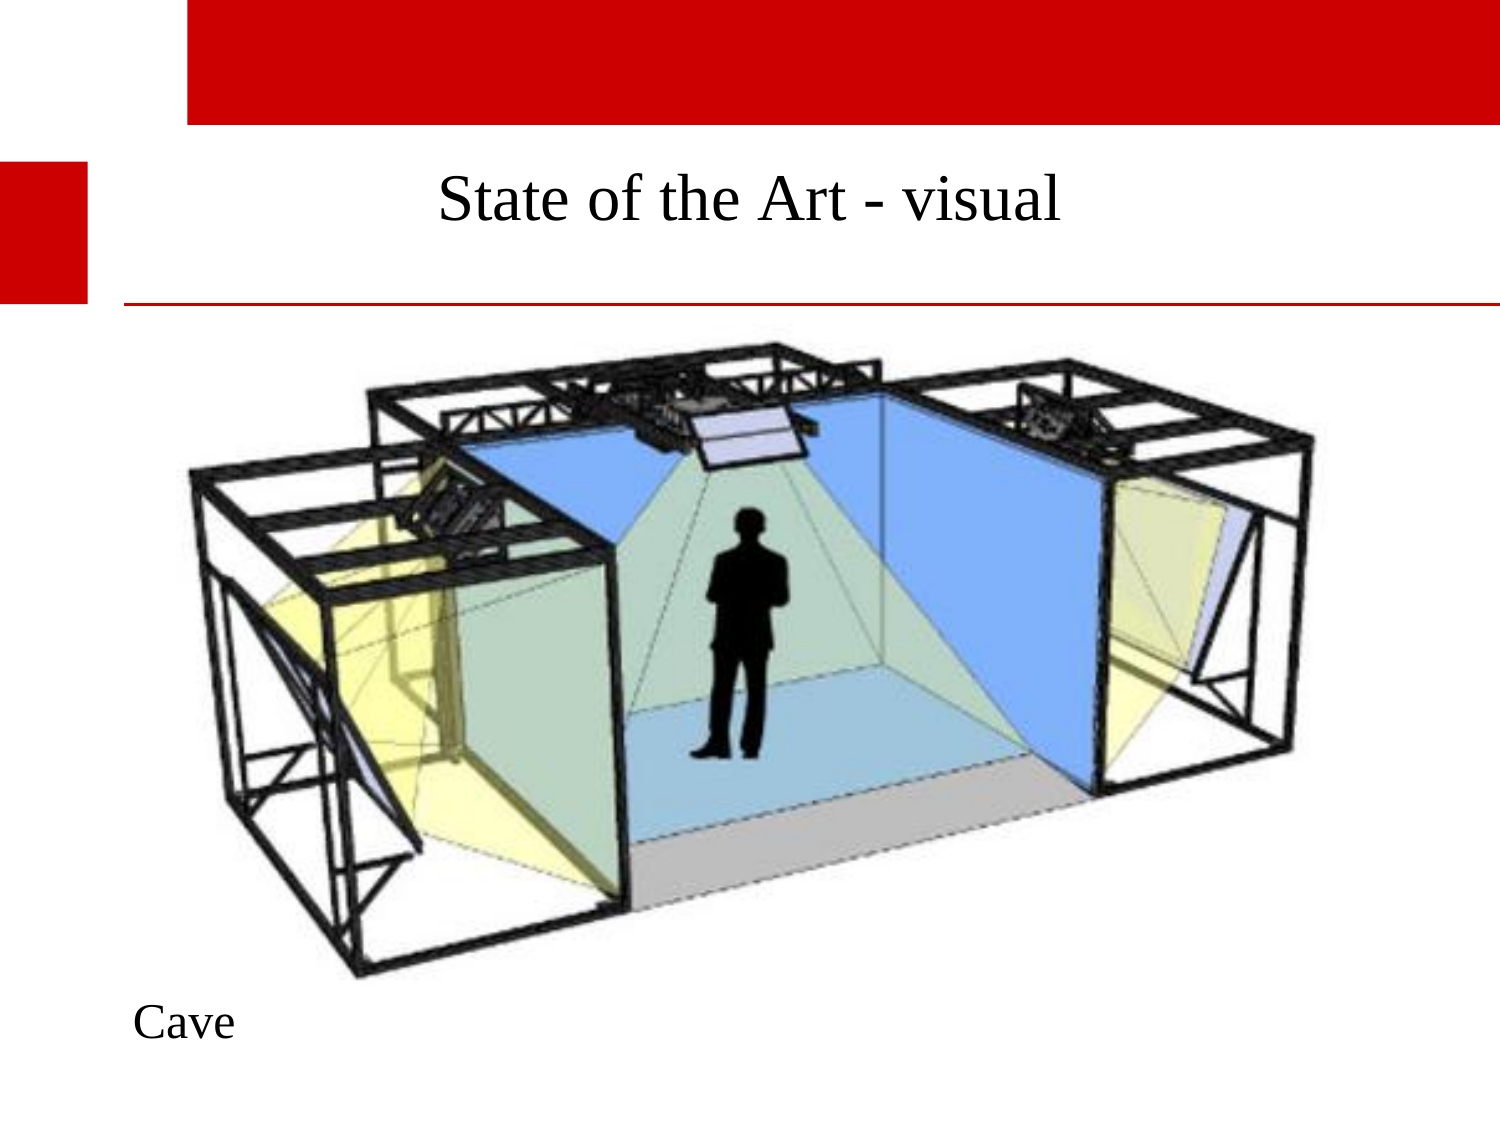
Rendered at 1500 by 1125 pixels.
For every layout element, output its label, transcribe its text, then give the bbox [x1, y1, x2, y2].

title State of the Art - visual [112, 99, 1388, 288]
picture [118, 324, 1382, 993]
